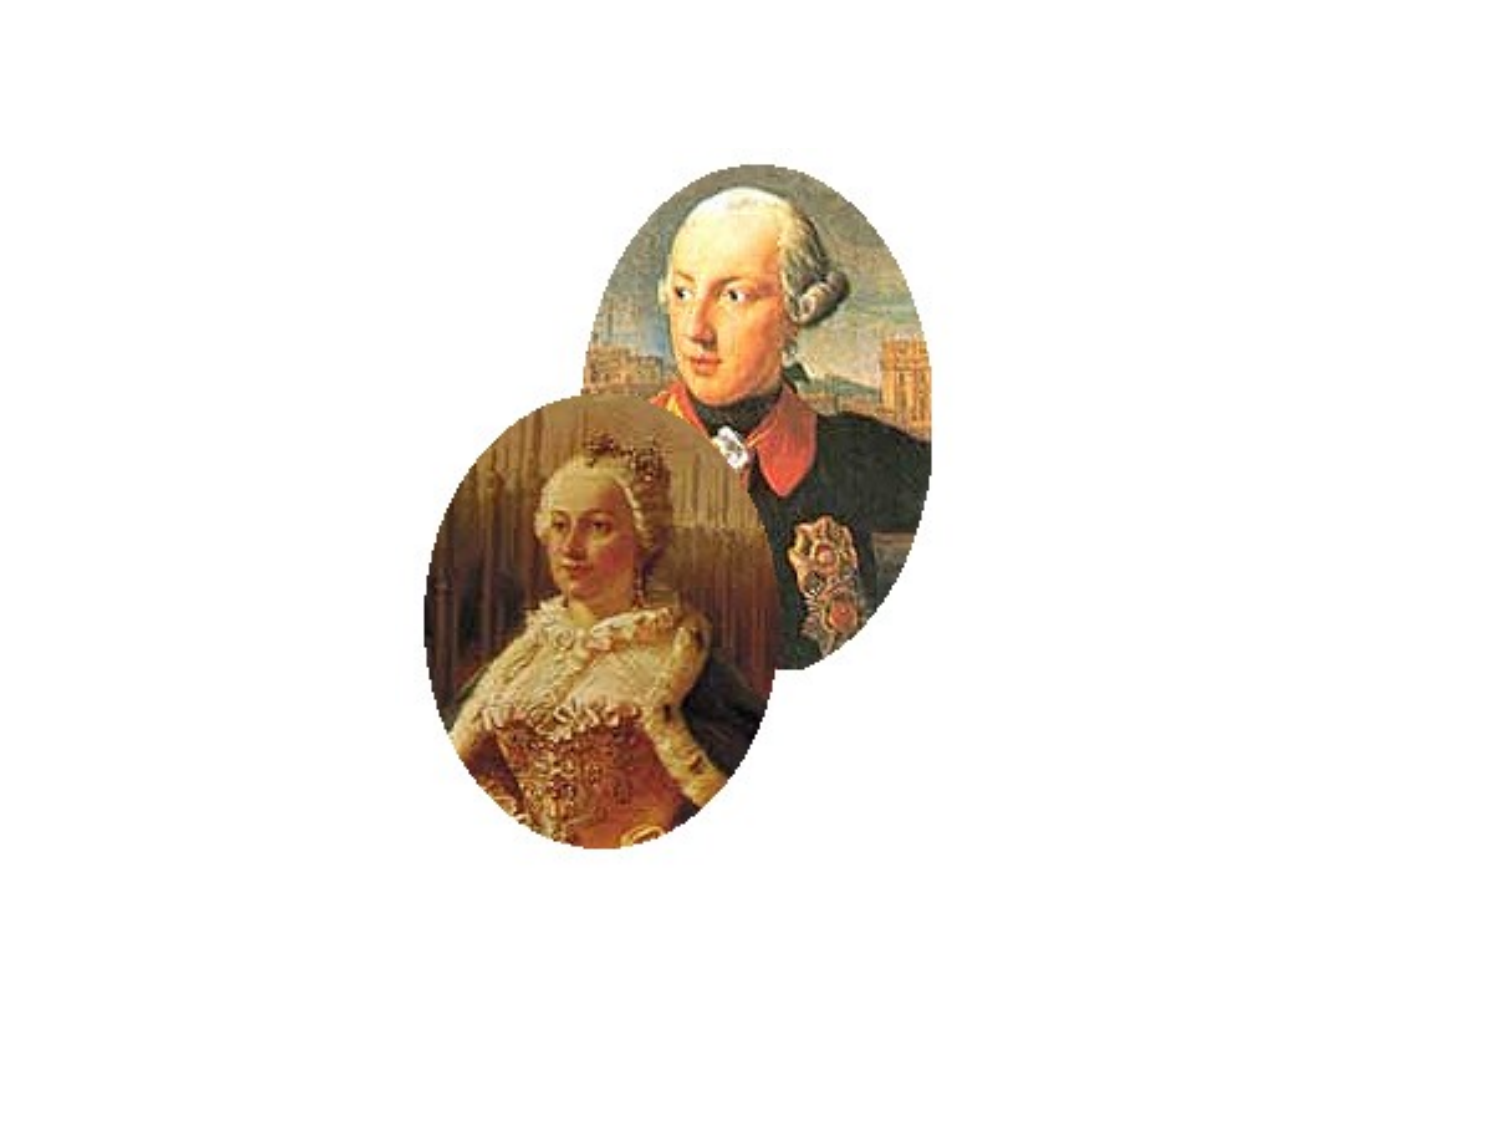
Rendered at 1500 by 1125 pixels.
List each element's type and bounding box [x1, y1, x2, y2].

picture [395, 148, 982, 882]
